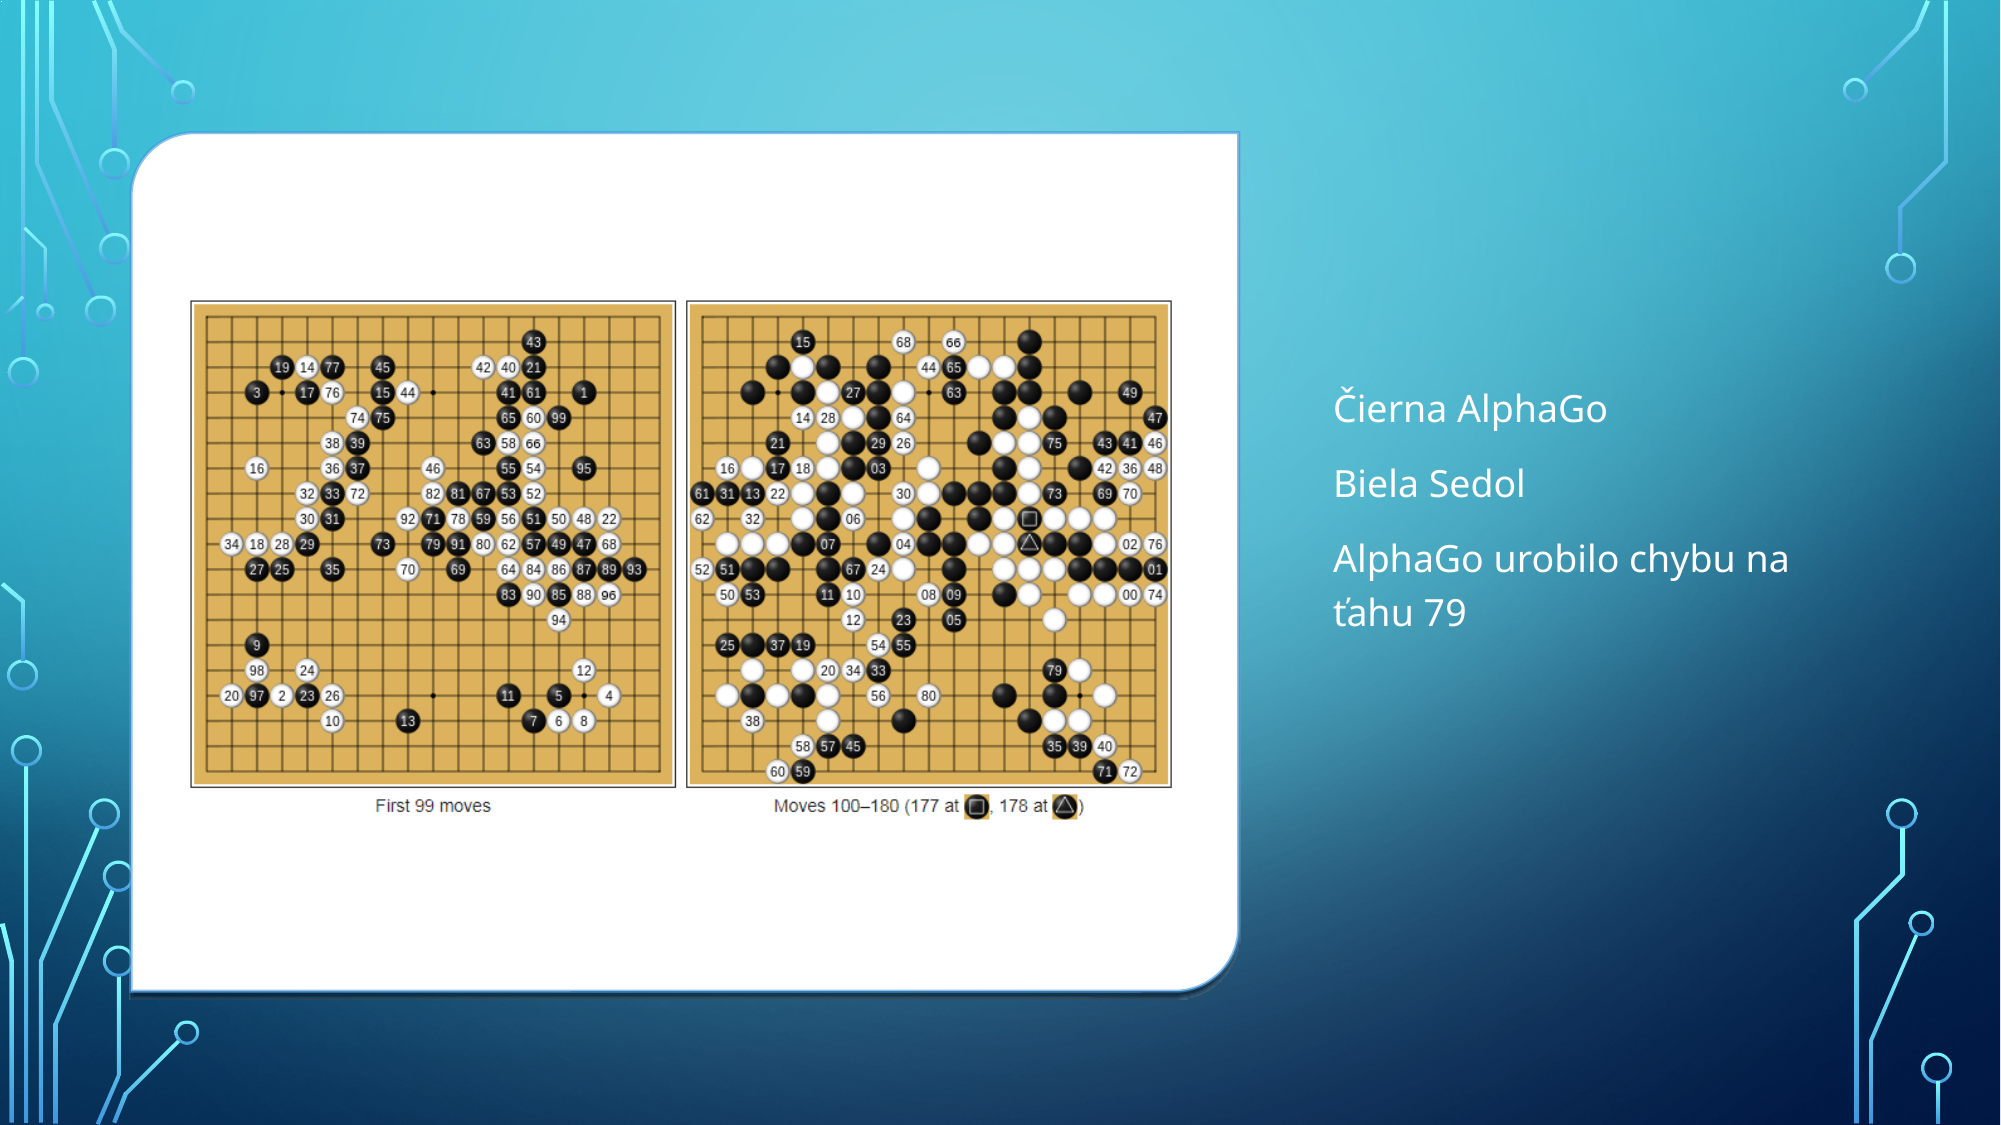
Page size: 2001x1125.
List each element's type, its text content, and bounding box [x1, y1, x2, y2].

text_box [130, 132, 1239, 992]
list Čierna AlphaGo Biela Sedol AlphaGo urobilo chybu na ťahu 79 [1318, 369, 1857, 951]
picture [0, 0, 2000, 1125]
